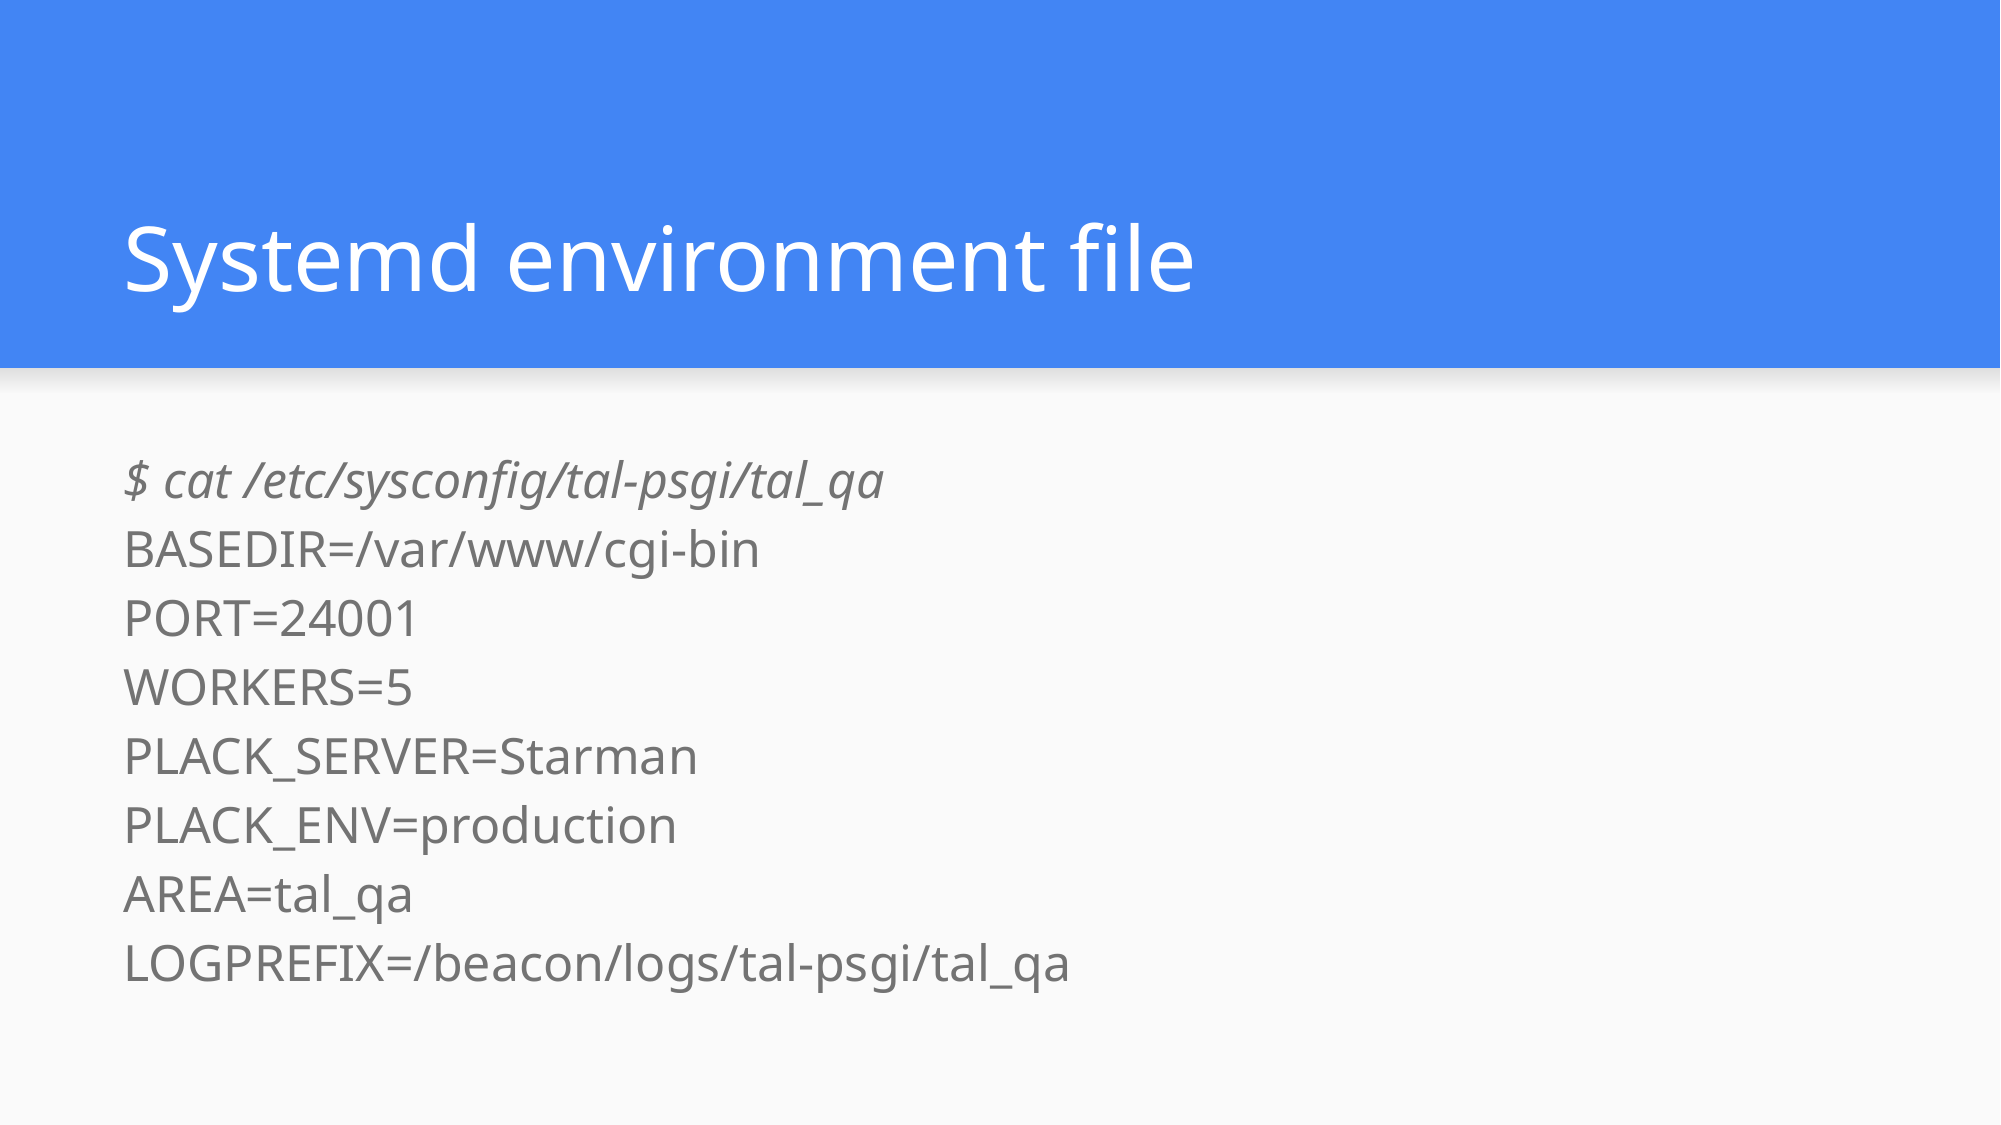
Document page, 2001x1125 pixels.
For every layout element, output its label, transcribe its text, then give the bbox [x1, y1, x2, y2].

title Systemd environment file [103, 161, 1902, 330]
list $ cat /etc/sysconfig/tal-psgi/tal_qa BASEDIR=/var/www/cgi-bin PORT=24001 WORKERS=5 PLACK_SERVER=Starman PLACK_ENV=production AREA=tal_qa LOGPREFIX=/beacon/logs/tal-psgi/tal_qa [103, 419, 1902, 1013]
